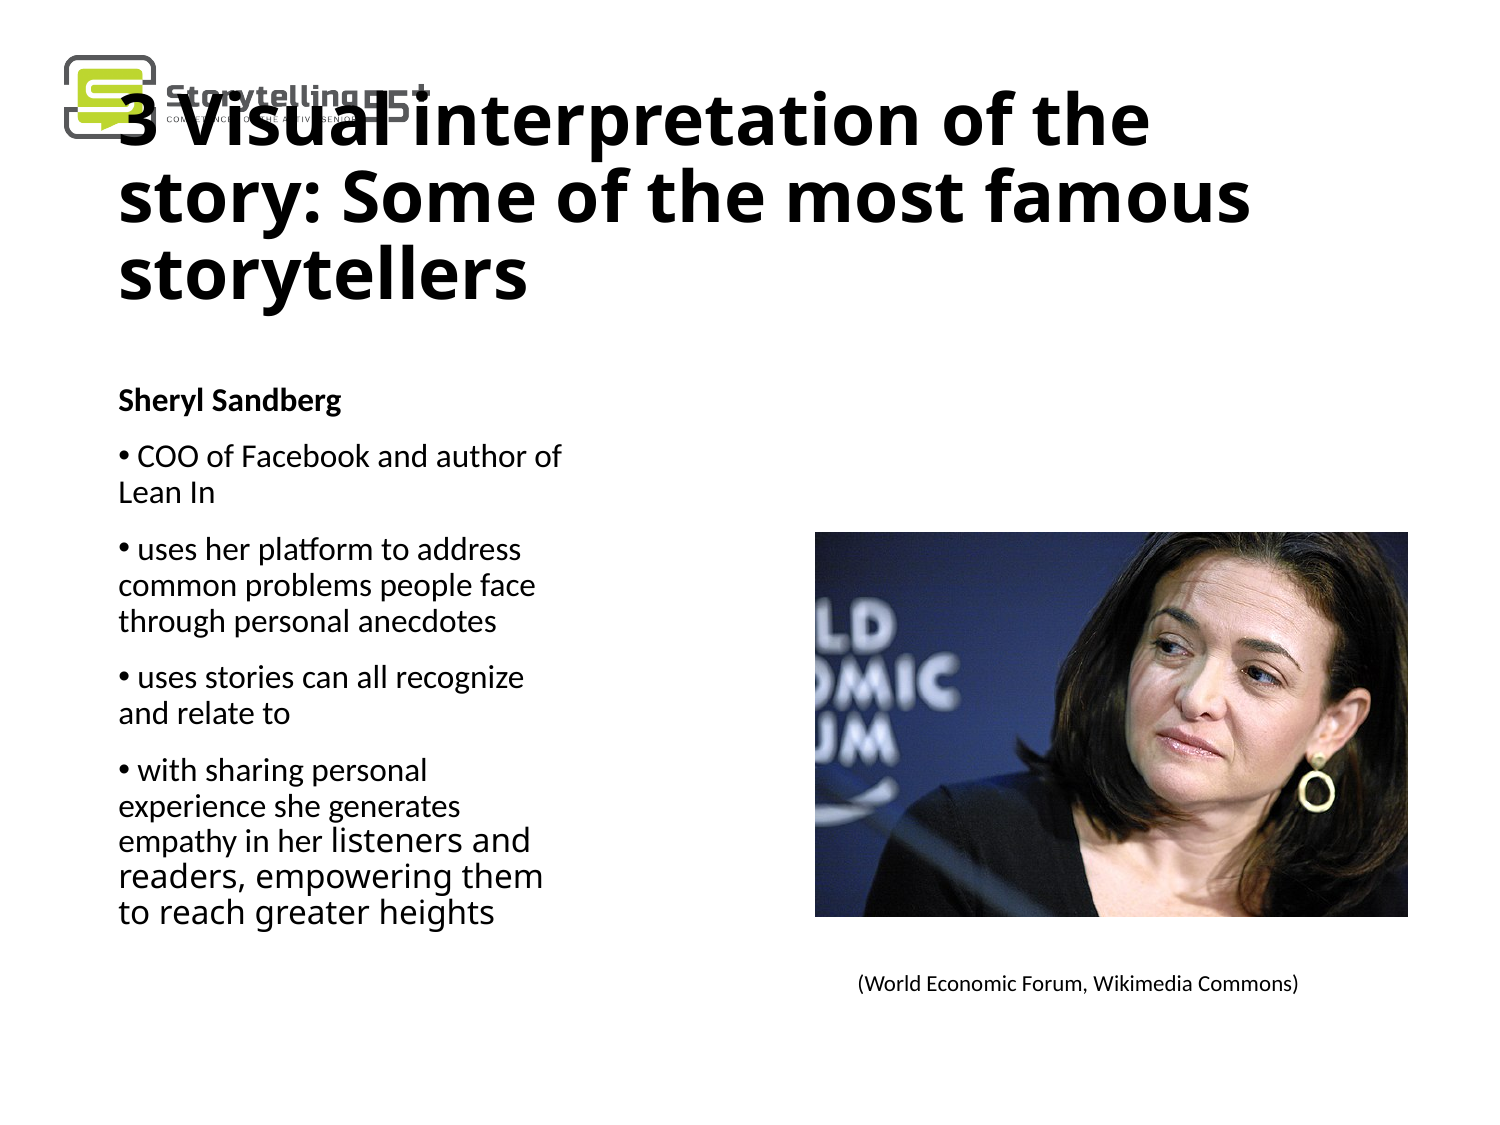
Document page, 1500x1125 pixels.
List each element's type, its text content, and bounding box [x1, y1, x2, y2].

text_box (World Economic Forum, Wikimedia Commons) [842, 961, 1380, 1004]
picture [815, 532, 1408, 917]
picture [64, 55, 430, 139]
title 3 Visual interpretation of the story: Some of the most famous storytellers [103, 75, 1381, 400]
list Sheryl Sandberg COO of Facebook and author of Lean In uses her platform to address common problems people face through personal anecdotes uses stories can all recognize and relate to with sharing personal experience she generates empathy in her listeners and readers, empowering them to reach greater heights [103, 378, 588, 1091]
